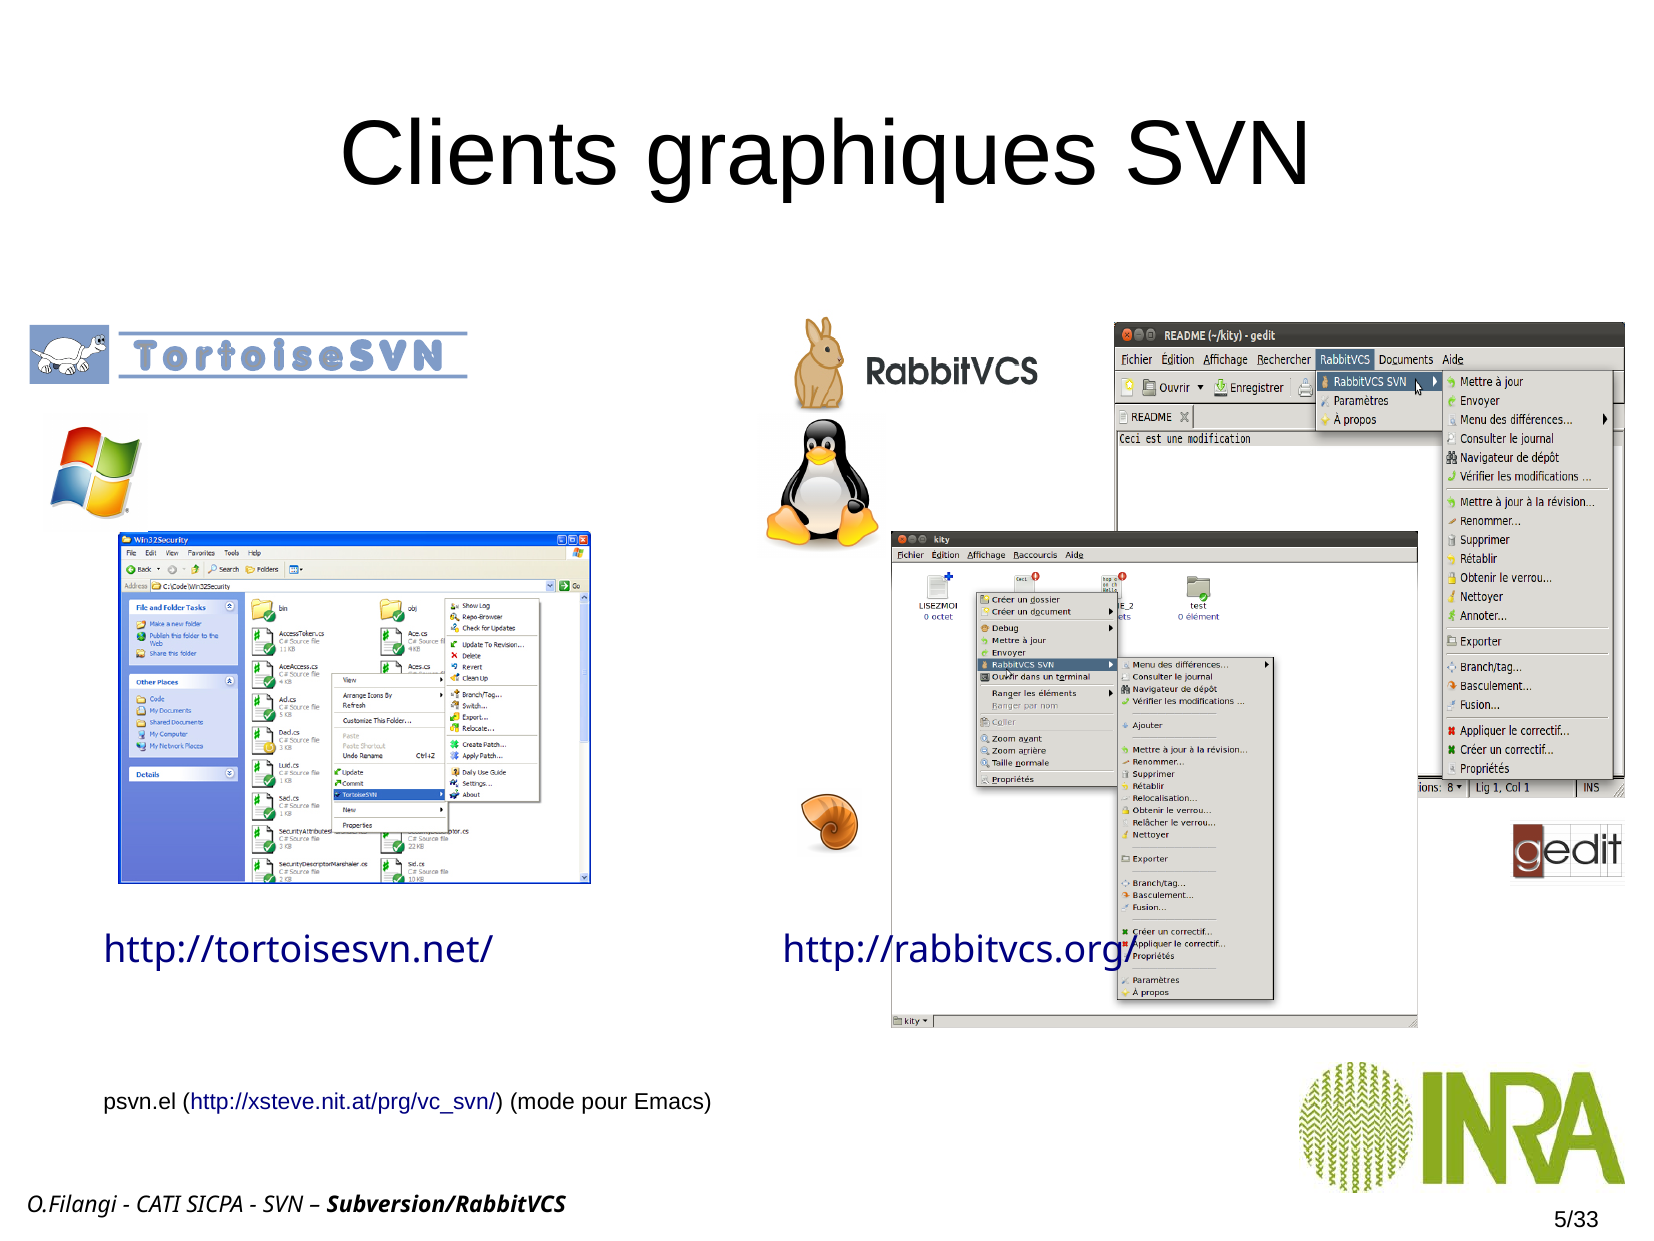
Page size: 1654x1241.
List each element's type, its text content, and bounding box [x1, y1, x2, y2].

text_box http://tortoisesvn.net/ [88, 915, 526, 979]
picture [1510, 817, 1625, 886]
picture [797, 788, 862, 857]
text_box <numéro>/34 [1539, 1199, 1654, 1241]
picture [757, 288, 1062, 558]
text_box http://rabbitvcs.org/ [767, 915, 1176, 979]
title Clients graphiques SVN [82, 56, 1571, 250]
picture [1299, 1062, 1625, 1193]
text_box psvn.el (http://xsteve.nit.at/prg/vc_svn/) (mode pour Emacs) [88, 1081, 739, 1123]
picture [891, 322, 1625, 1028]
picture [43, 413, 591, 884]
text_box O.Filangi - CATI SICPA - SVN – Subversion/RabbitVCS [5, 1181, 611, 1227]
picture [29, 324, 473, 384]
